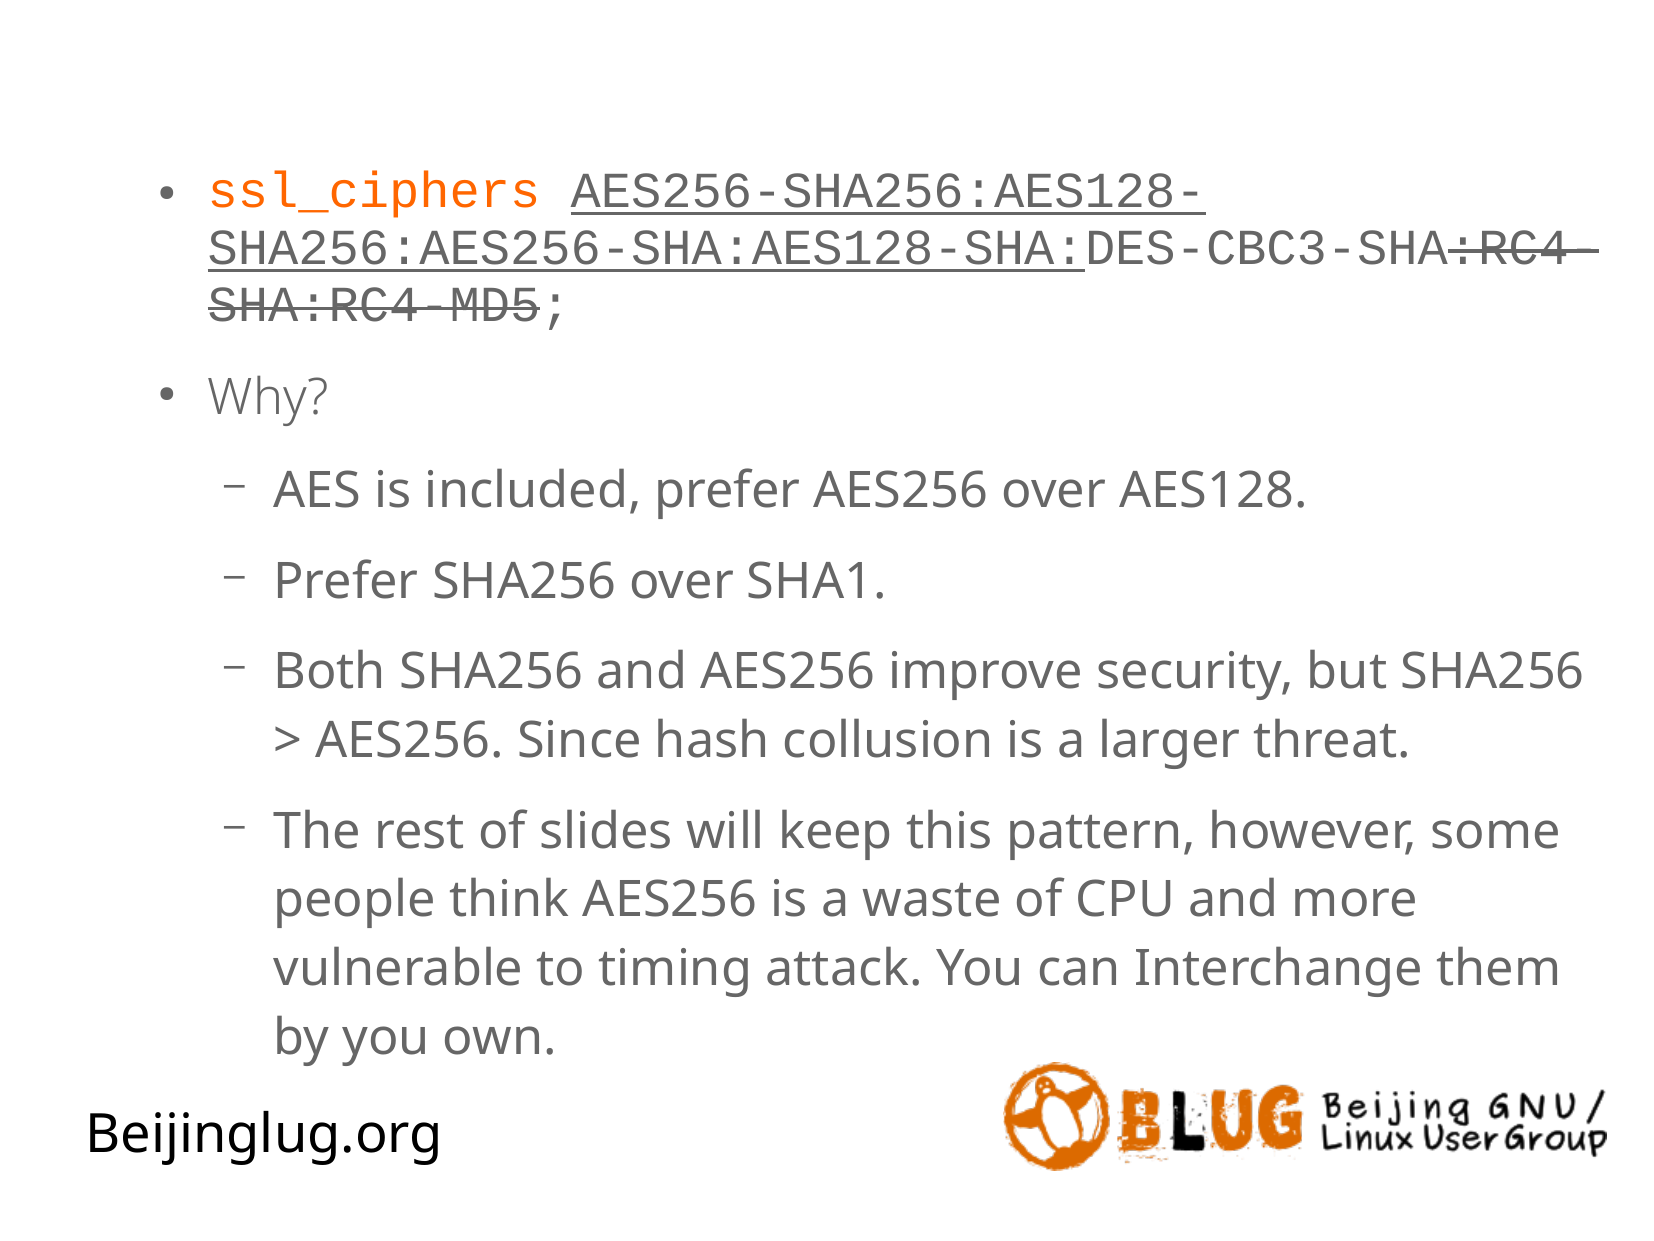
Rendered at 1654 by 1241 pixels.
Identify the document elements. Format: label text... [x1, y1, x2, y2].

picture [1003, 1073, 1607, 1171]
list ssl_ciphers AES256-SHA256:AES128-SHA256:AES256-SHA:AES128-SHA:DES-CBC3-SHA:RC4-SHA:RC4-MD5; Why? AES is included, prefer AES256 over AES128. Prefer SHA256 over SHA1. Both SHA256 and AES256 improve security, but SHA256 > AES256. Since hash collusion is a larger threat. The rest of slides will keep this pattern, however, some people think AES256 is a waste of CPU and more vulnerable to timing attack. You can Interchange them by you own. [141, 165, 1615, 1073]
